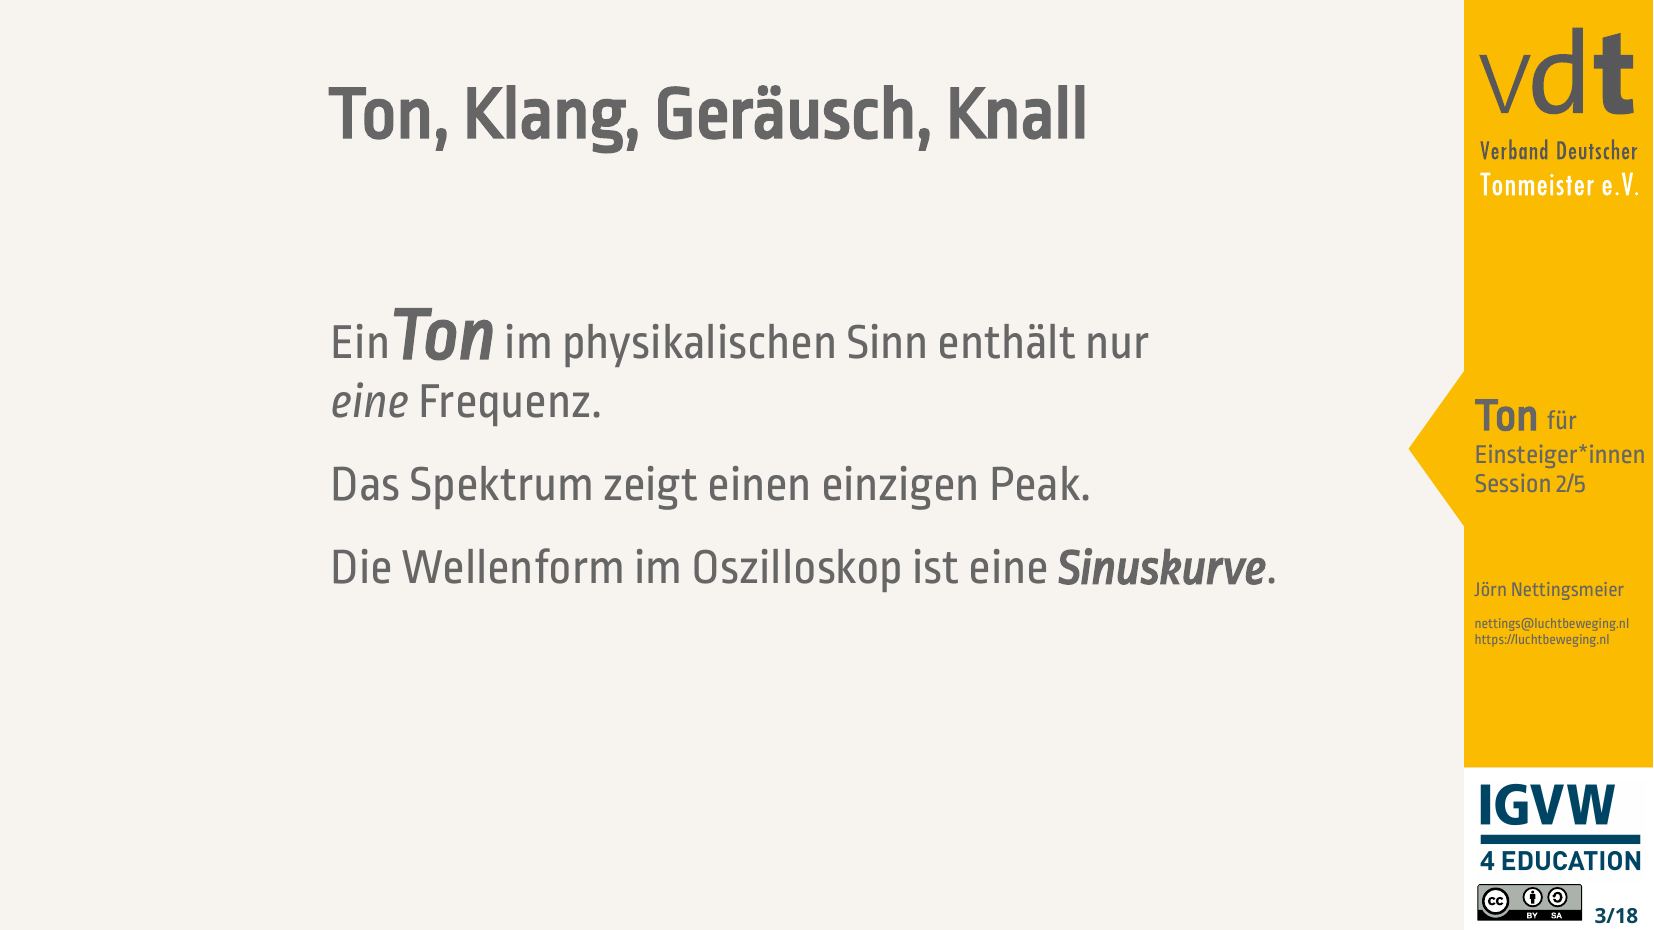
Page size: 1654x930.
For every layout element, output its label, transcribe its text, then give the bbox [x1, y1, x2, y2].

title Ton, Klang, Geräusch, Knall [82, 37, 1335, 193]
picture [1477, 780, 1646, 882]
list EinTon im physikalischen Sinn enthält nur eine Frequenz. Das Spektrum zeigt einen einzigen Peak. Die Wellenform im Oszilloskop ist eine Sinuskurve. [259, 295, 1394, 905]
